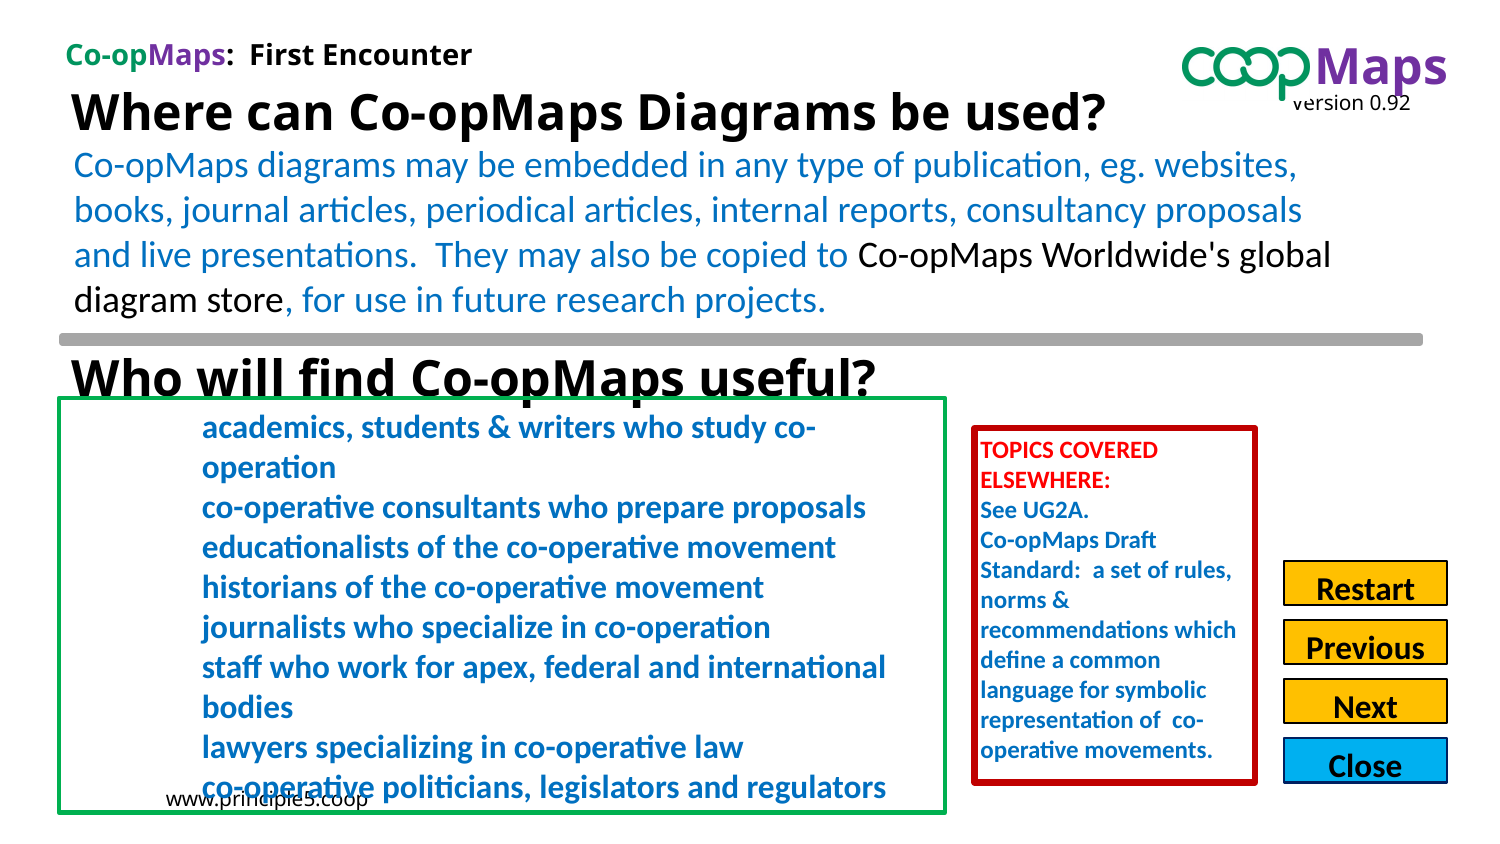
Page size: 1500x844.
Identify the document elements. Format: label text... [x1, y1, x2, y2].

text_box Previous [1284, 620, 1447, 665]
text_box Close [1284, 738, 1447, 783]
text_box Restart [1284, 561, 1447, 606]
text_box Maps [1299, 26, 1460, 103]
text_box Where can Co-opMaps Diagrams be used? [59, 73, 1118, 148]
text_box Co-opMaps: First Encounter [59, 29, 650, 78]
text_box academics, students & writers who study co-operation co-operative consultants who prepare proposals educationalists of the co-operative movement historians of the co-operative movement journalists who specialize in co-operation staff who work for apex, federal and international bodies lawyers specializing in co-operative law co-operative politicians, legislators and regulators [59, 398, 945, 812]
text_box [62, 336, 1421, 343]
text_box Who will find Co-opMaps useful? [59, 345, 874, 398]
text_box Co-opMaps diagrams may be embedded in any type of publication, eg. websites, books, journal articles, periodical articles, internal reports, consultancy proposals and live presentations. They may also be copied to Co-opMaps Worldwide's global diagram store, for use in future research projects. [59, 132, 1359, 325]
text_box Version 0.92 [1278, 101, 1456, 125]
picture [1181, 47, 1310, 101]
text_box www.principle5.coop [147, 812, 443, 821]
text_box Next [1284, 679, 1447, 724]
text_box TOPICS COVERED ELSEWHERE: See UG2A. Co-opMaps Draft Standard: a set of rules, norms & recommendations which define a common language for symbolic representation of co-operative movements. [974, 428, 1255, 783]
